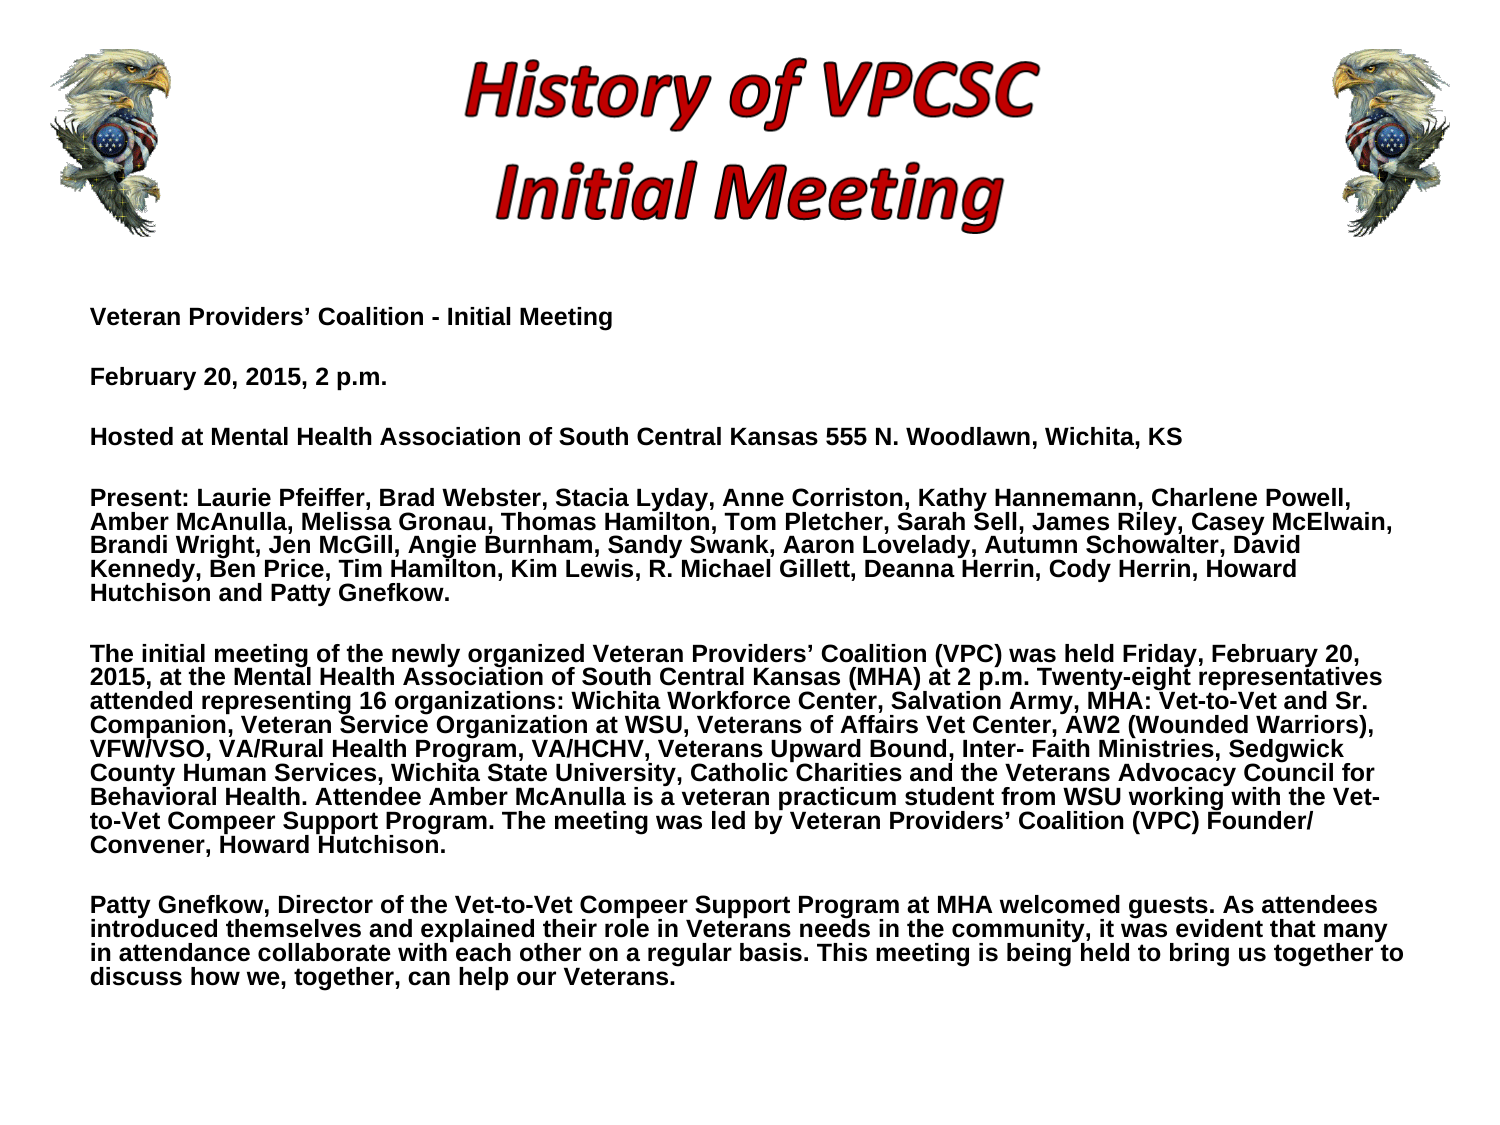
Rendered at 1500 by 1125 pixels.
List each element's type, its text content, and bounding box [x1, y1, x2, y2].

picture [50, 10, 1450, 247]
text_box Veteran Providers’ Coalition - Initial Meeting February 20, 2015, 2 p.m. Hosted at Mental Health Association of South Central Kansas 555 N. Woodlawn, Wichita, KS Present: Laurie Pfeiffer, Brad Webster, Stacia Lyday, Anne Corriston, Kathy Hannemann, Charlene Powell, Amber McAnulla, Melissa Gronau, Thomas Hamilton, Tom Pletcher, Sarah Sell, James Riley, Casey McElwain, Brandi Wright, Jen McGill, Angie Burnham, Sandy Swank, Aaron Lovelady, Autumn Schowalter, David Kennedy, Ben Price, Tim Hamilton, Kim Lewis, R. Michael Gillett, Deanna Herrin, Cody Herrin, Howard Hutchison and Patty Gnefkow. The initial meeting of the newly organized Veteran Providers’ Coalition (VPC) was held Friday, February 20, 2015, at the Mental Health Association of South Central Kansas (MHA) at 2 p.m. Twenty-eight representatives attended representing 16 organizations: Wichita Workforce Center, Salvation Army, MHA: Vet-to-Vet and Sr. Companion, Veteran Service Organization at WSU, Veterans of Affairs Vet Center, AW2 (Wounded Warriors), VFW/VSO, VA/Rural Health Program, VA/HCHV, Veterans Upward Bound, Inter- Faith Ministries, Sedgwick County Human Services, Wichita State University, Catholic Charities and the Veterans Advocacy Council for Behavioral Health. Attendee Amber McAnulla is a veteran practicum student from WSU working with the Vet-to-Vet Compeer Support Program. The meeting was led by Veteran Providers’ Coalition (VPC) Founder/ Convener, Howard Hutchison. Patty Gnefkow, Director of the Vet-to-Vet Compeer Support Program at MHA welcomed guests. As attendees introduced themselves and explained their role in Veterans needs in the community, it was evident that many in attendance collaborate with each other on a regular basis. This meeting is being held to bring us together to discuss how we, together, can help our Veterans. [75, 262, 1426, 1125]
